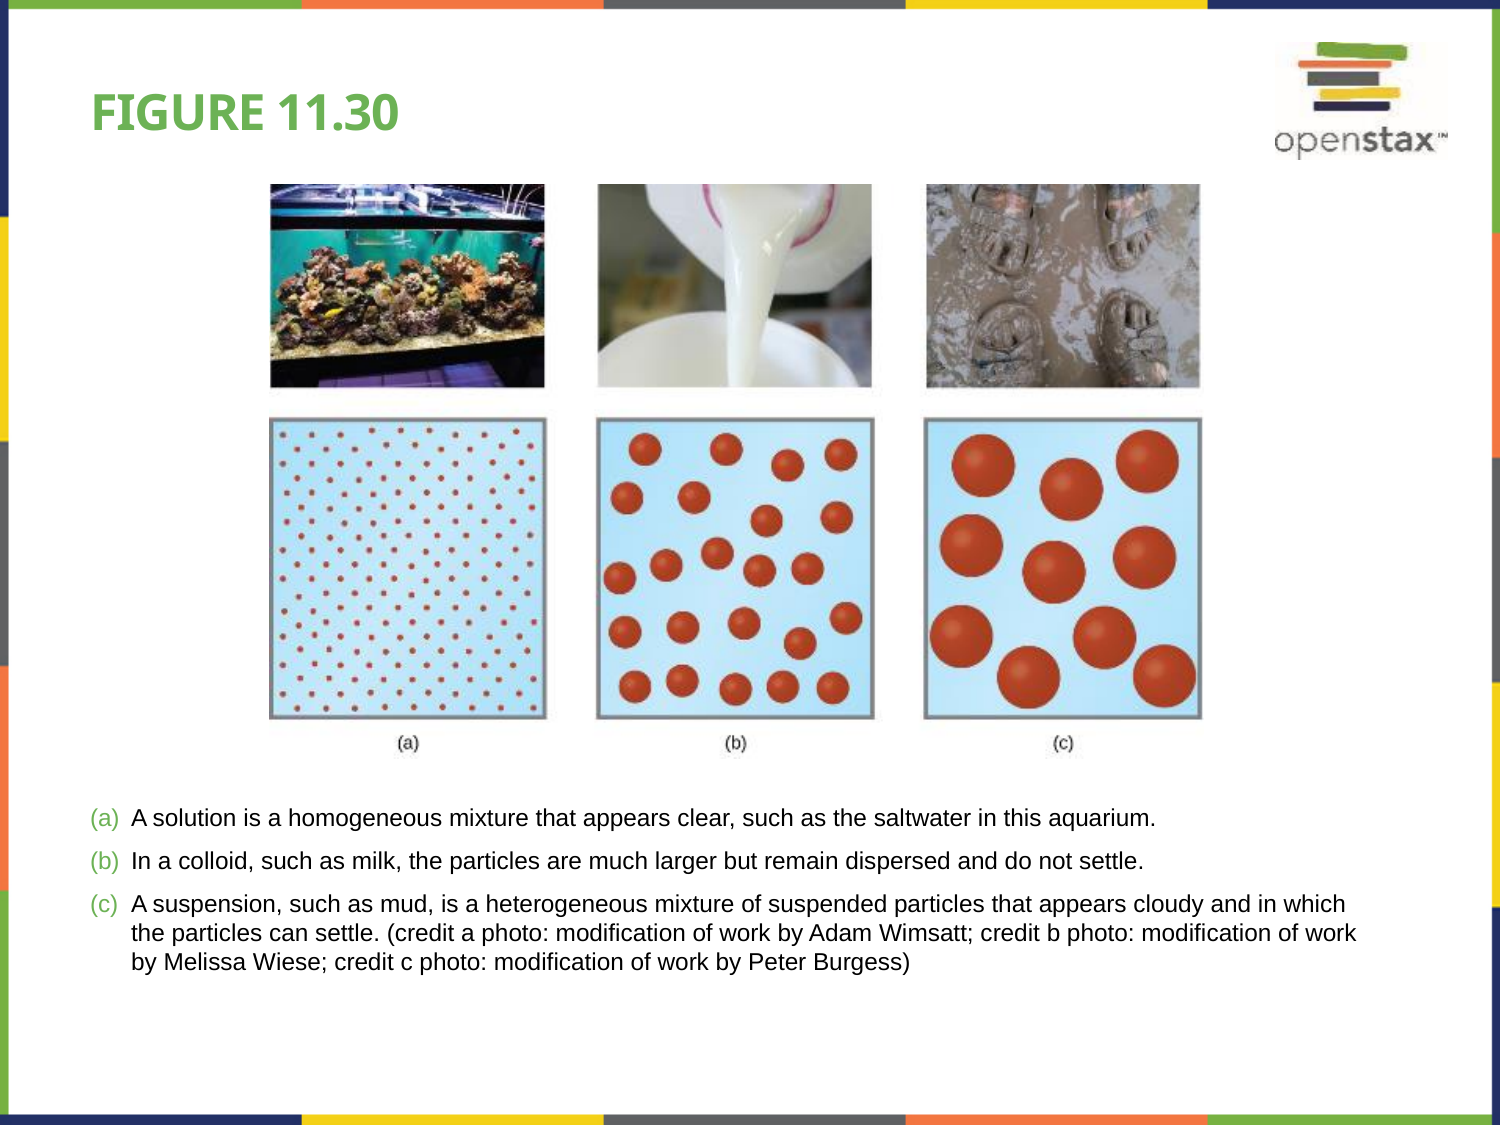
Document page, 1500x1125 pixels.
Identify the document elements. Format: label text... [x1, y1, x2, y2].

picture [0, 0, 1500, 1125]
title Figure 11.30 [75, 39, 1398, 148]
list A solution is a homogeneous mixture that appears clear, such as the saltwater in this aquarium. In a colloid, such as milk, the particles are much larger but remain dispersed and do not settle. A suspension, such as mud, is a heterogeneous mixture of suspended particles that appears cloudy and in which the particles can settle. (credit a photo: modification of work by Adam Wimsatt; credit b photo: modification of work by Melissa Wiese; credit c photo: modification of work by Peter Burgess) [75, 794, 1398, 986]
